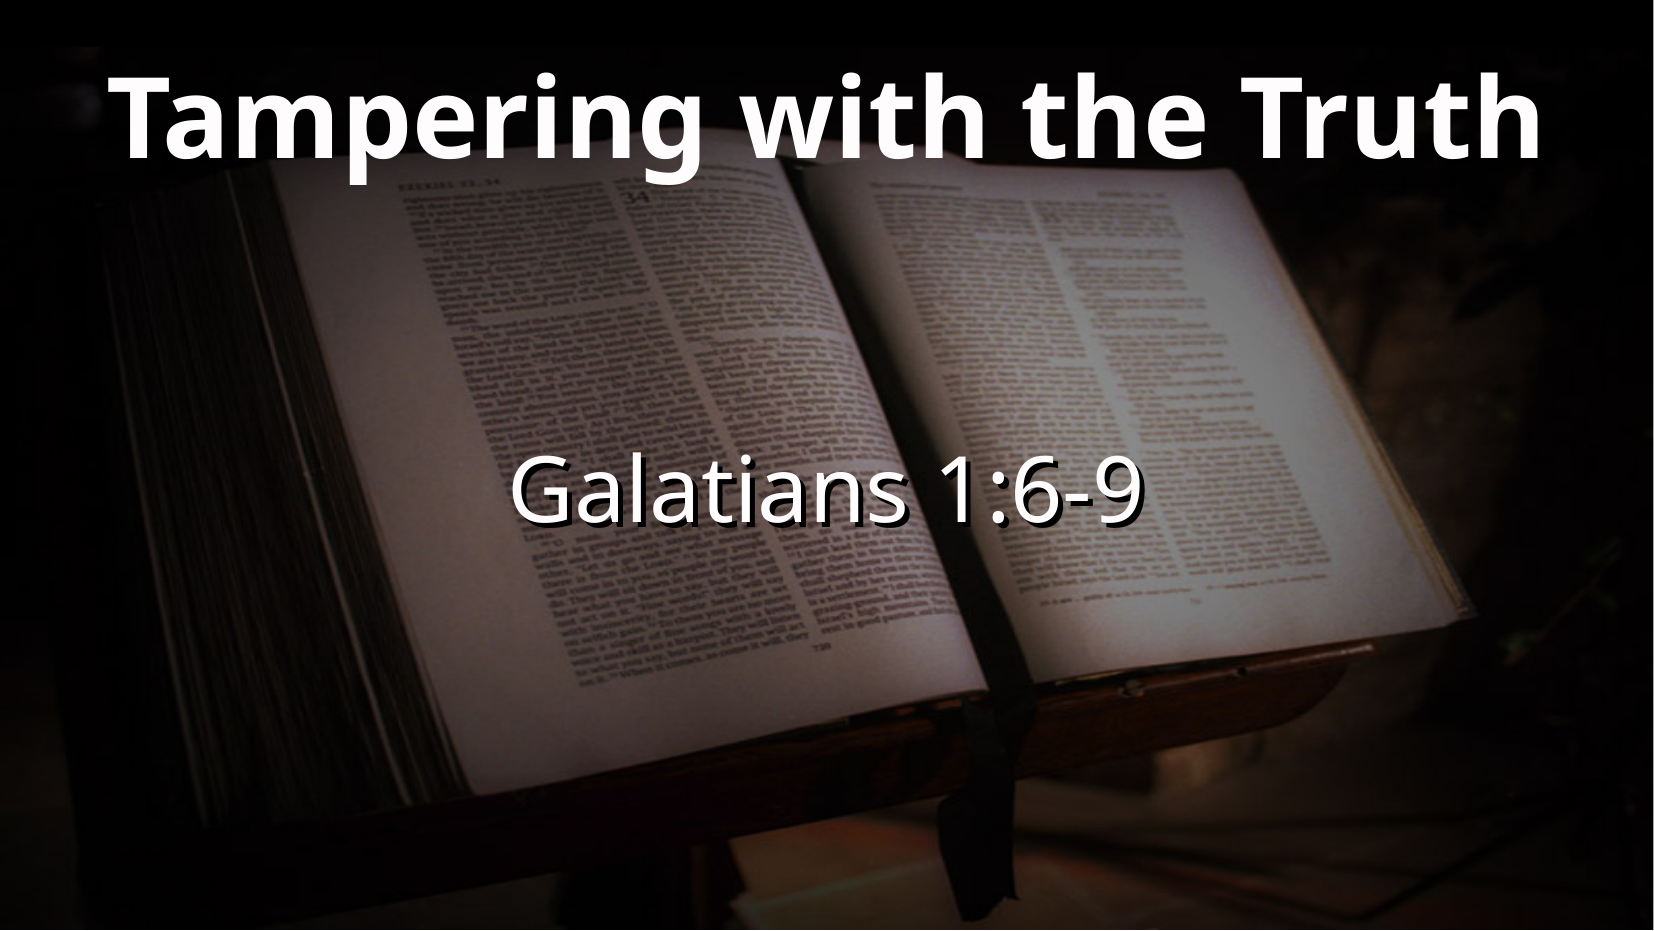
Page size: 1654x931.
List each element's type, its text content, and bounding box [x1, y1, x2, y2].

subtitle Galatians 1:6-9 [82, 217, 1571, 758]
title Tampering with the Truth [82, 37, 1571, 193]
picture [0, 0, 1654, 930]
